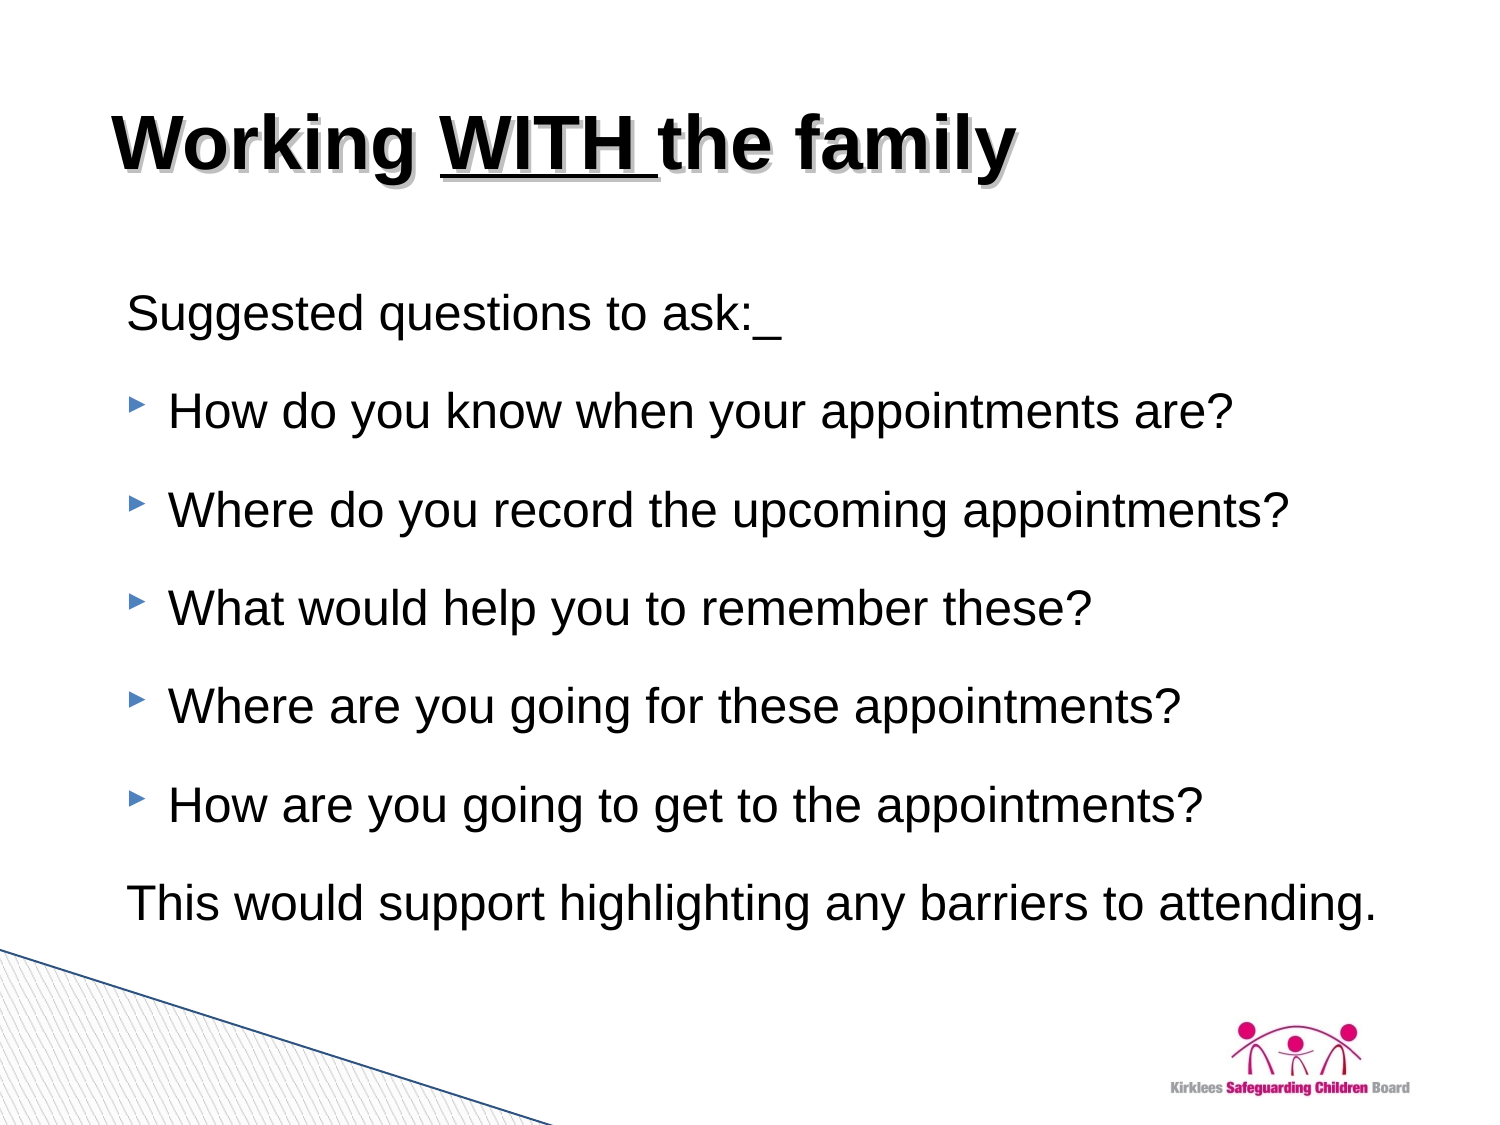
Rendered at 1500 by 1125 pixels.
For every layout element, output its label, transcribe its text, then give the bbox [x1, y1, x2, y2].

list Suggested questions to ask:_ How do you know when your appointments are? Where do you record the upcoming appointments? What would help you to remember these? Where are you going for these appointments? How are you going to get to the appointments? This would support highlighting any barriers to attending. [75, 243, 1426, 986]
title Working WITH the family [75, 45, 1426, 233]
